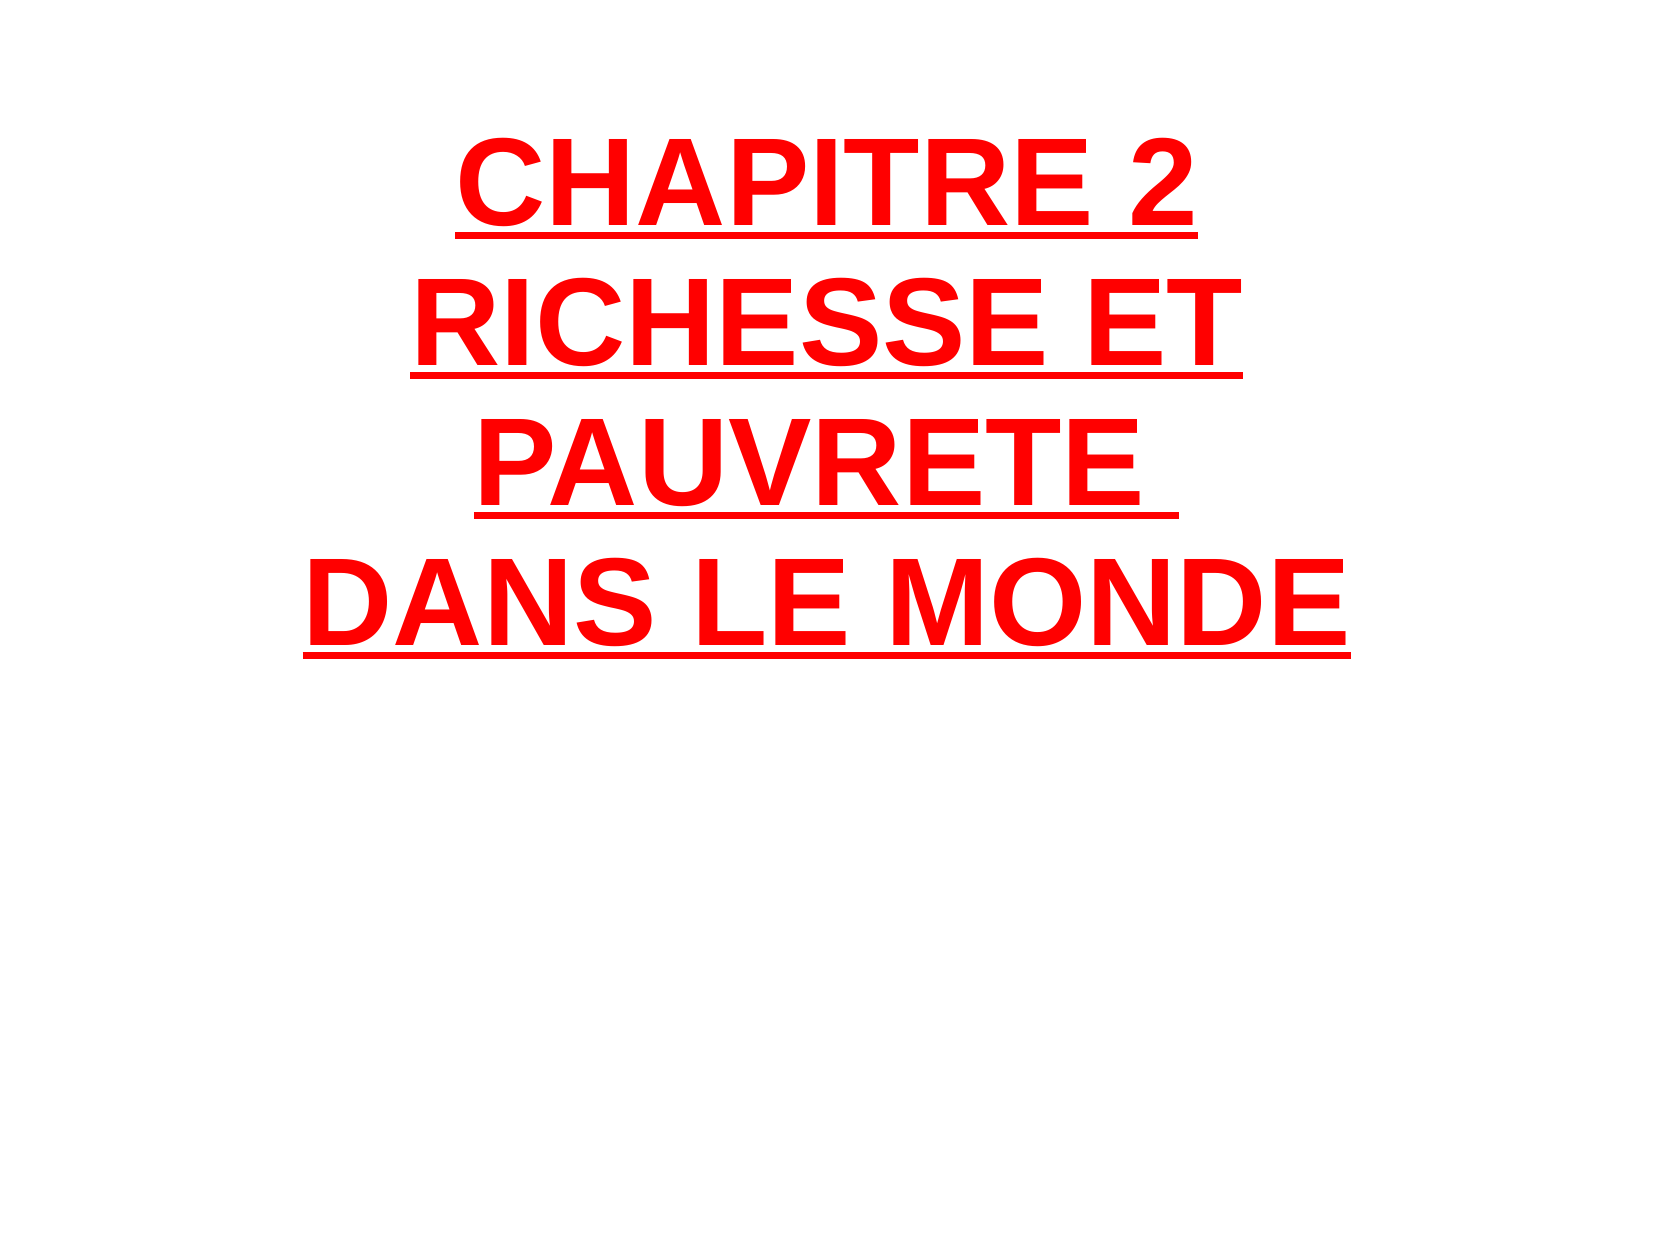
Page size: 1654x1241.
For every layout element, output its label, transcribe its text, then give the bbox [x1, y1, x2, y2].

text_box CHAPITRE 2 RICHESSE ET PAUVRETE DANS LE MONDE [118, 105, 1536, 680]
